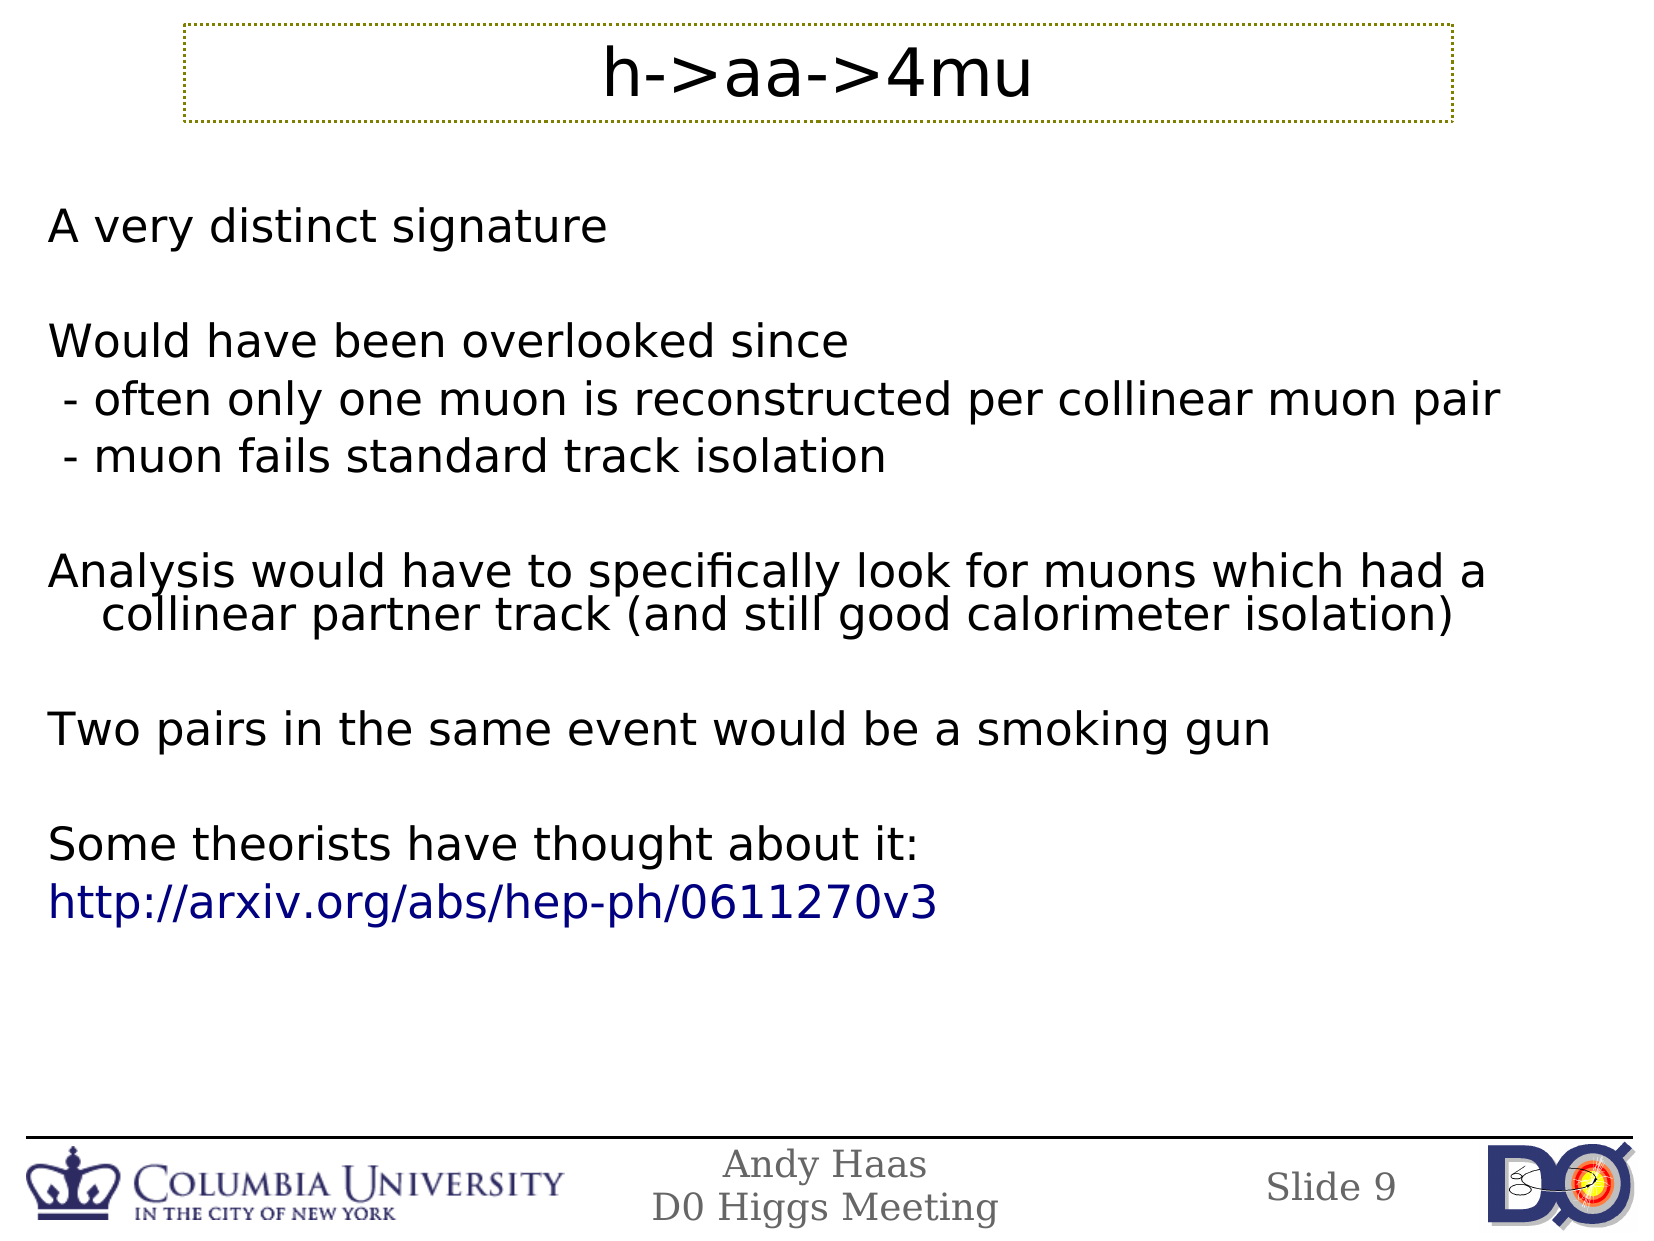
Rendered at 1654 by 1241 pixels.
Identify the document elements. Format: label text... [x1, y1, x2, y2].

picture [1479, 1140, 1639, 1233]
picture [26, 1146, 565, 1220]
title h->aa->4mu [184, 24, 1453, 122]
list A very distinct signature Would have been overlooked since - often only one muon is reconstructed per collinear muon pair - muon fails standard track isolation Analysis would have to specifically look for muons which had a collinear partner track (and still good calorimeter isolation) Two pairs in the same event would be a smoking gun Some theorists have thought about it: http://arxiv.org/abs/hep-ph/0611270v3 [30, 140, 1600, 1125]
